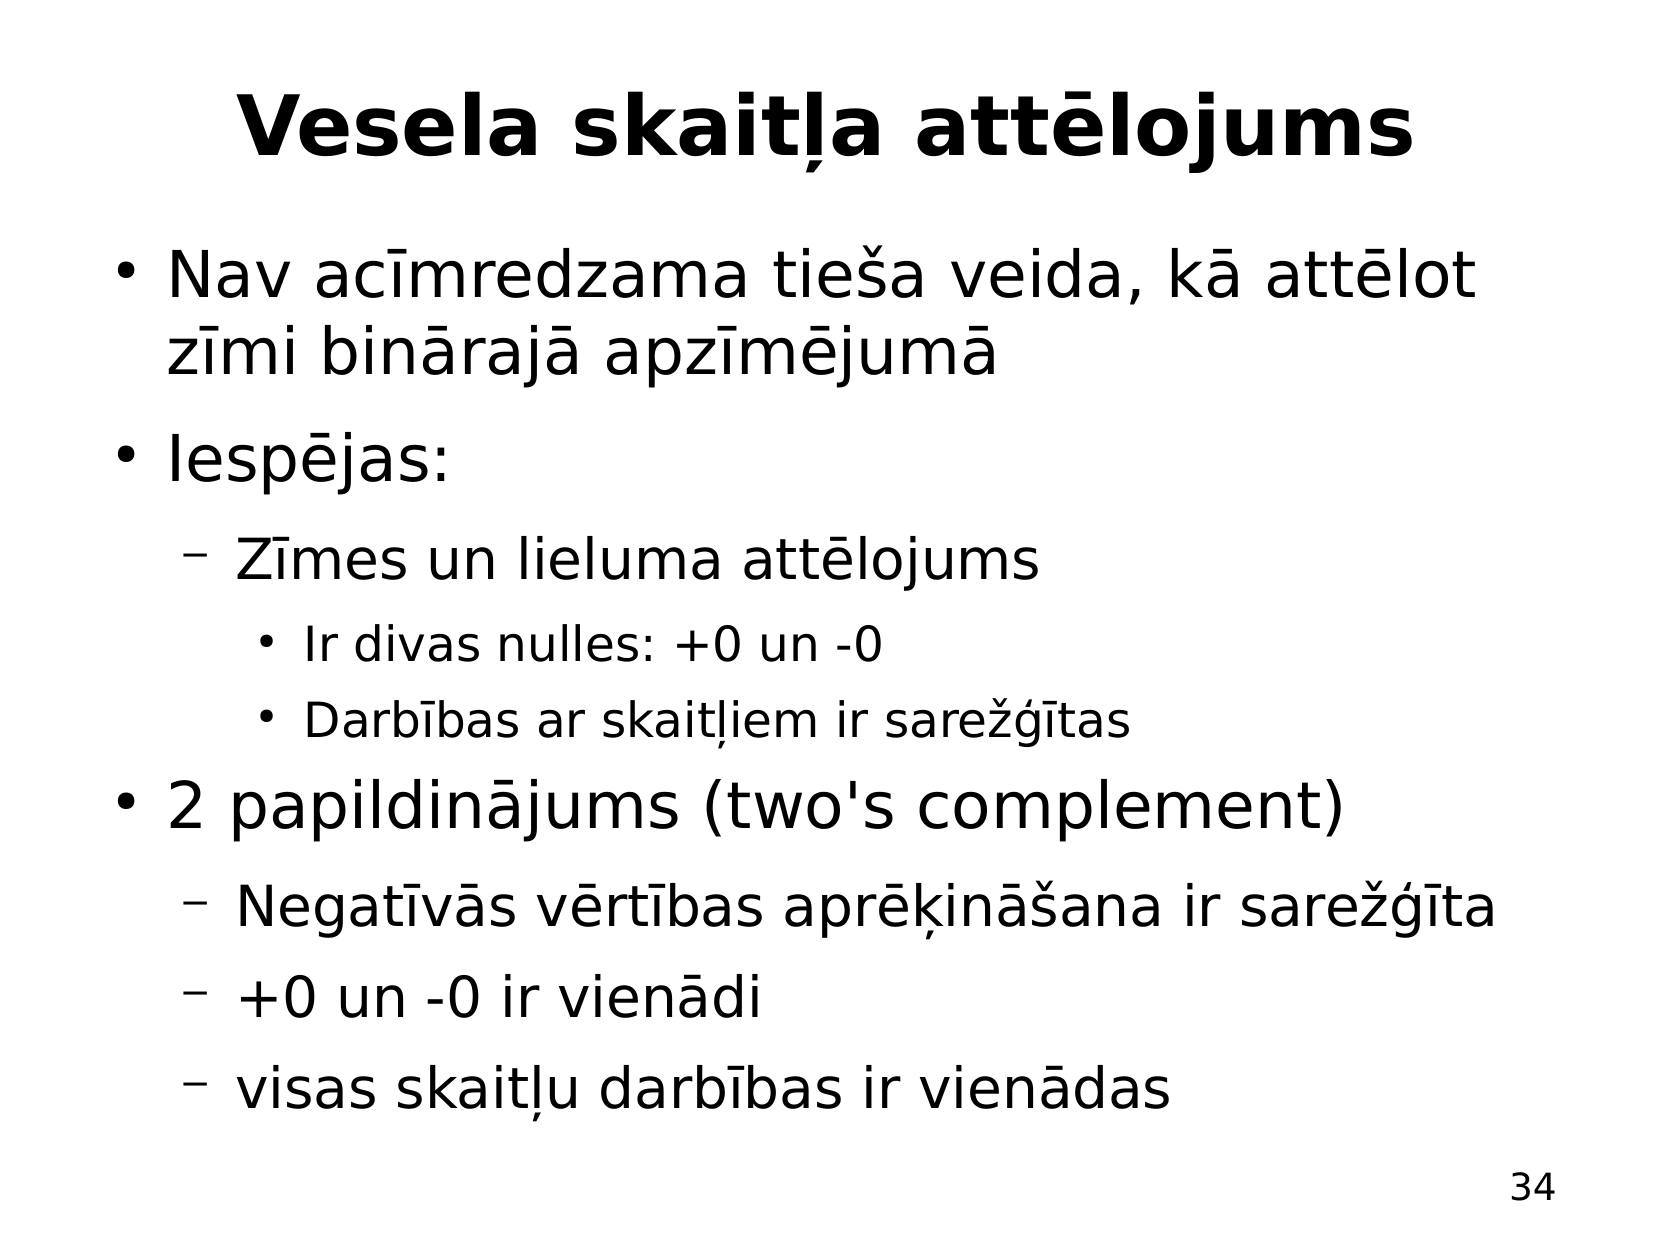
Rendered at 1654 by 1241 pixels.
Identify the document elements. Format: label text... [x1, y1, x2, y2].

title Vesela skaitļa attēlojums [82, 49, 1571, 196]
list Nav acīmredzama tieša veida, kā attēlot zīmi binārajā apzīmējumā Iespējas: Zīmes un lieluma attēlojums Ir divas nulles: +0 un -0 Darbības ar skaitļiem ir sarežģītas 2 papildinājums (two's complement) Negatīvās vērtības aprēķināšana ir sarežģīta +0 un -0 ir vienādi visas skaitļu darbības ir vienādas [82, 225, 1538, 1186]
